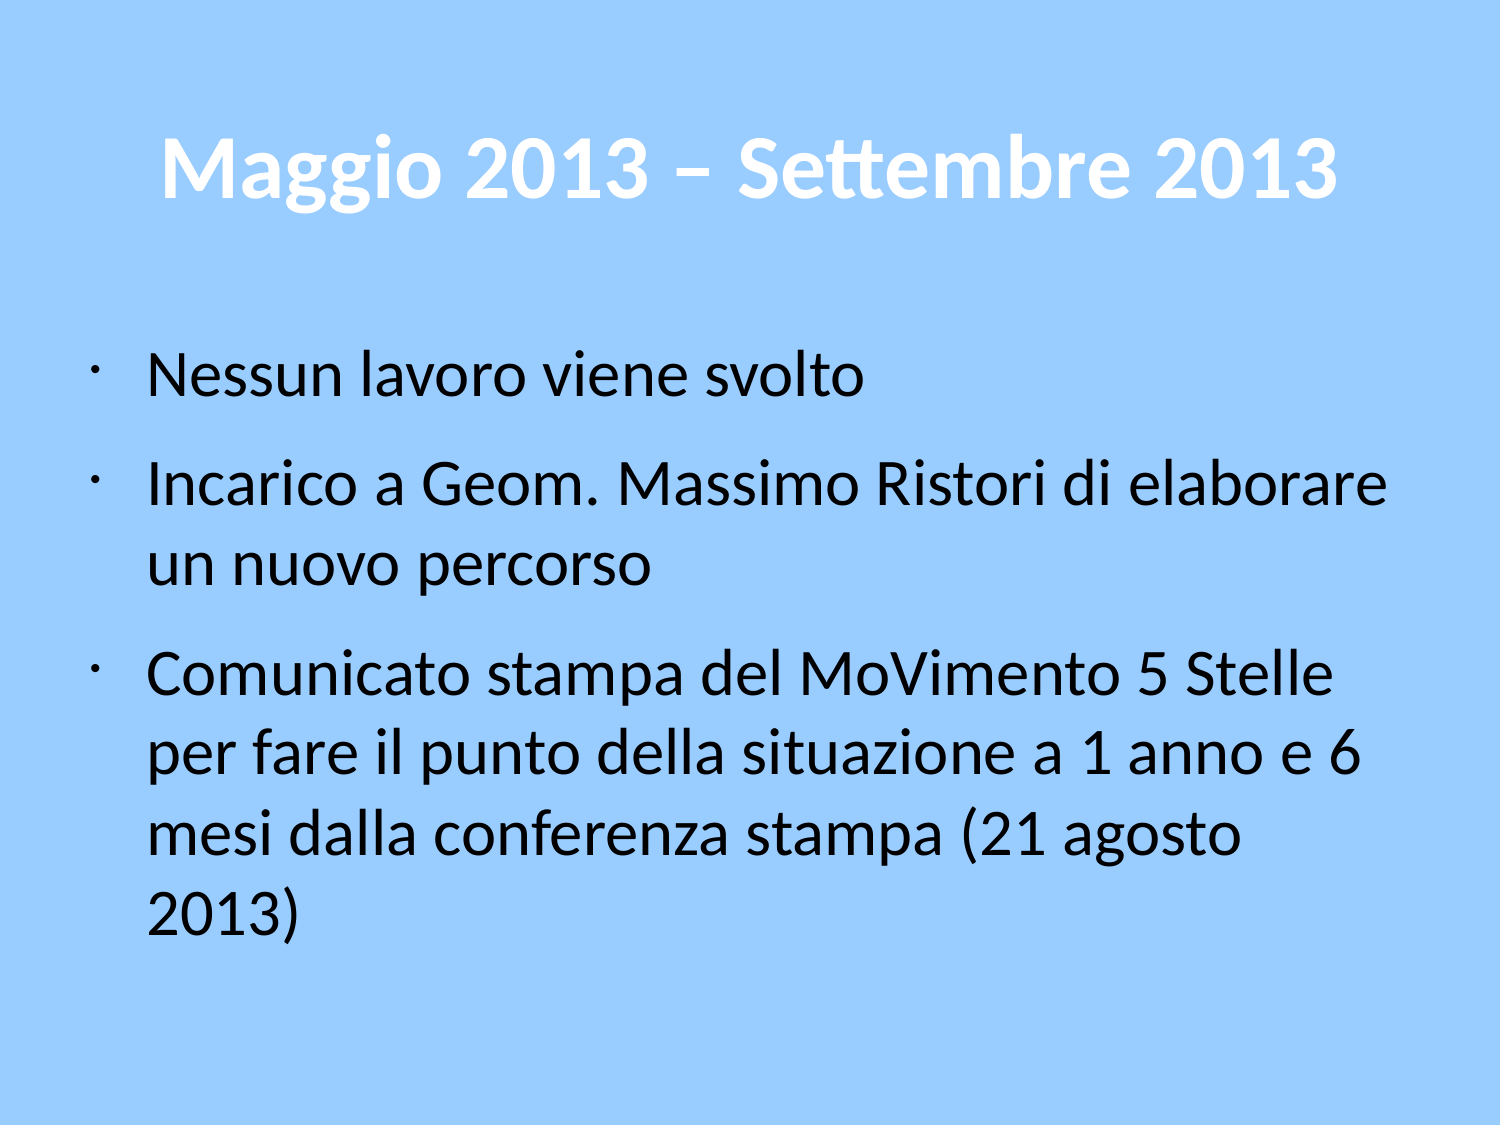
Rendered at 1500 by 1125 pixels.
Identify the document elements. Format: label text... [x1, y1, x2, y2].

title Maggio 2013 – Settembre 2013 [75, 91, 1425, 279]
list Nessun lavoro viene svolto Incarico a Geom. Massimo Ristori di elaborare un nuovo percorso Comunicato stampa del MoVimento 5 Stelle per fare il punto della situazione a 1 anno e 6 mesi dalla conferenza stampa (21 agosto 2013) [75, 314, 1425, 1080]
